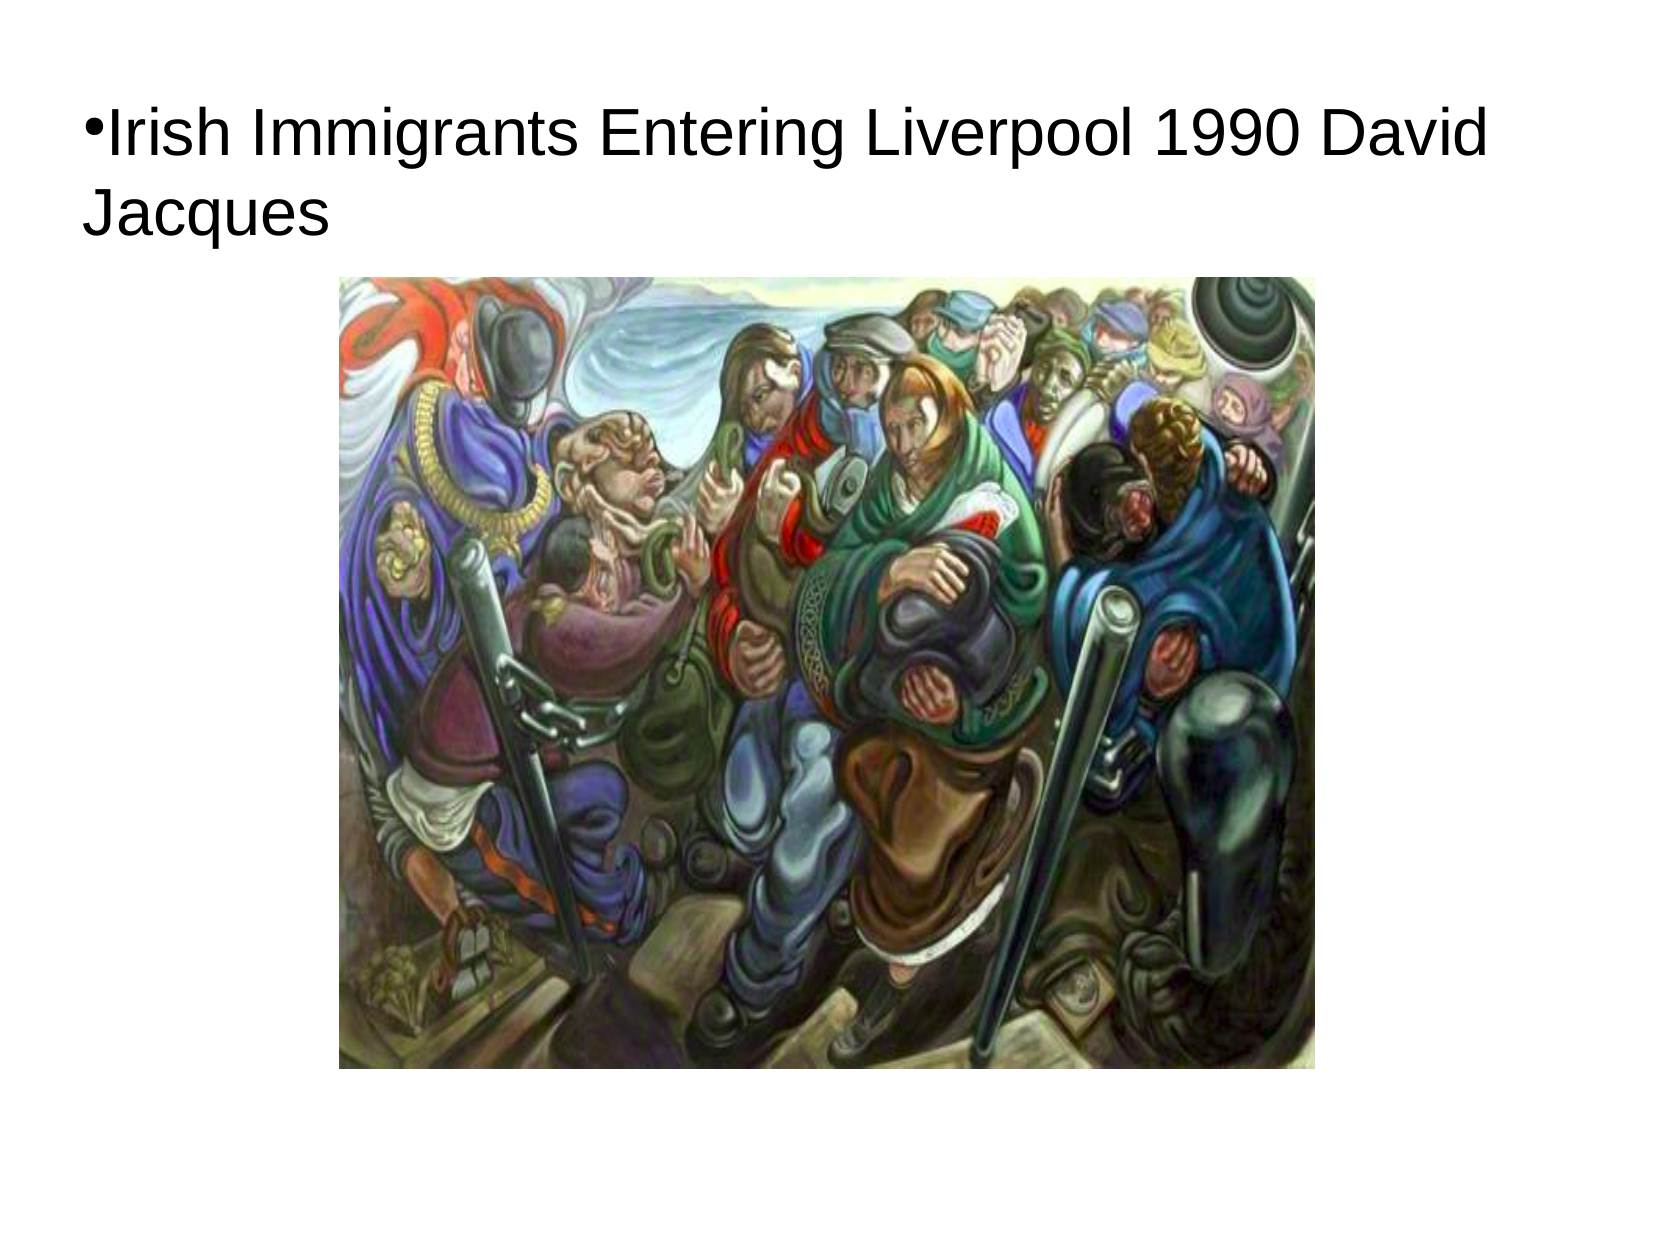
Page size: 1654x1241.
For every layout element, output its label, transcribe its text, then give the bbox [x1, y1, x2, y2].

list Irish Immigrants Entering Liverpool 1990 David Jacques [82, 88, 1571, 1109]
picture [339, 277, 1315, 1069]
